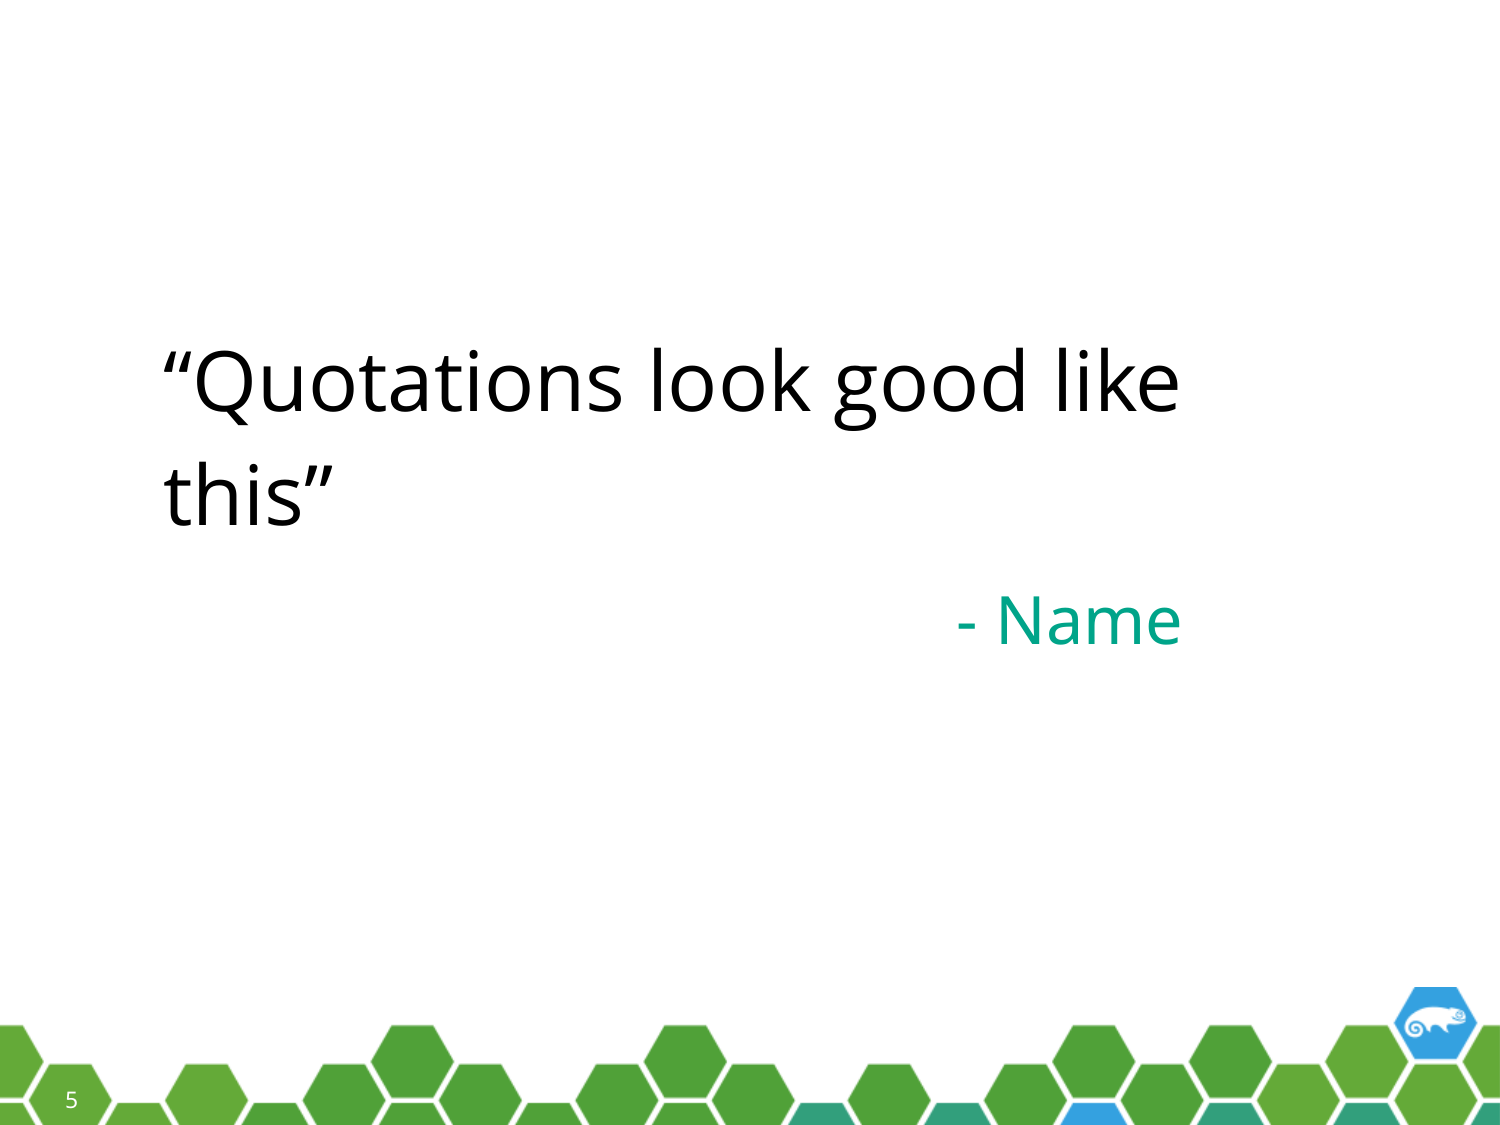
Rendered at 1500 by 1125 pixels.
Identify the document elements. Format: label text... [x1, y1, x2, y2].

list “Quotations look good like this” - Name [135, 208, 1372, 862]
picture [0, 987, 1500, 1125]
